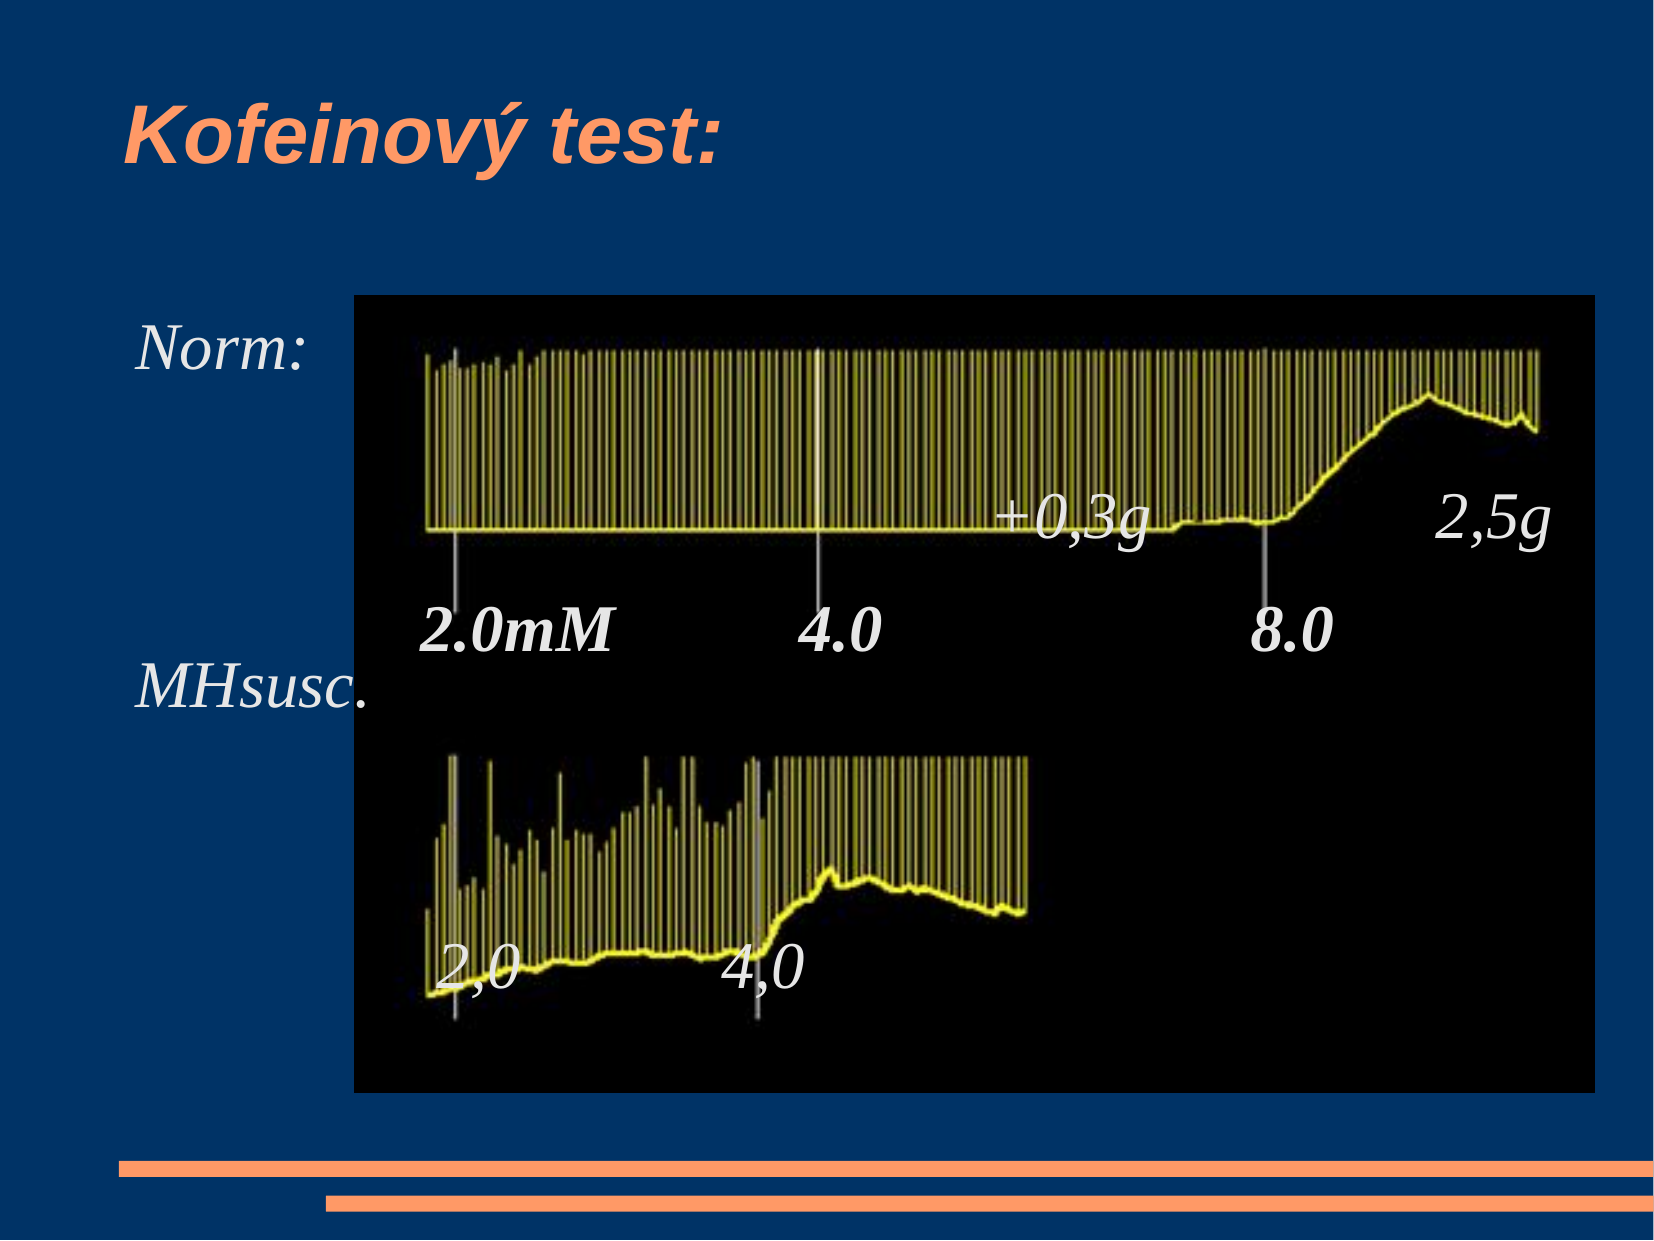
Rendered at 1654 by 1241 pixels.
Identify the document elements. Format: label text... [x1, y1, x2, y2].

list Norm: +0,3g 2,5g 2.0mM 4.0 8.0 MHsusc. 2,0 4,0 [118, 324, 1557, 1132]
picture [354, 295, 1595, 1093]
title Kofeinový test: [123, 44, 1536, 237]
